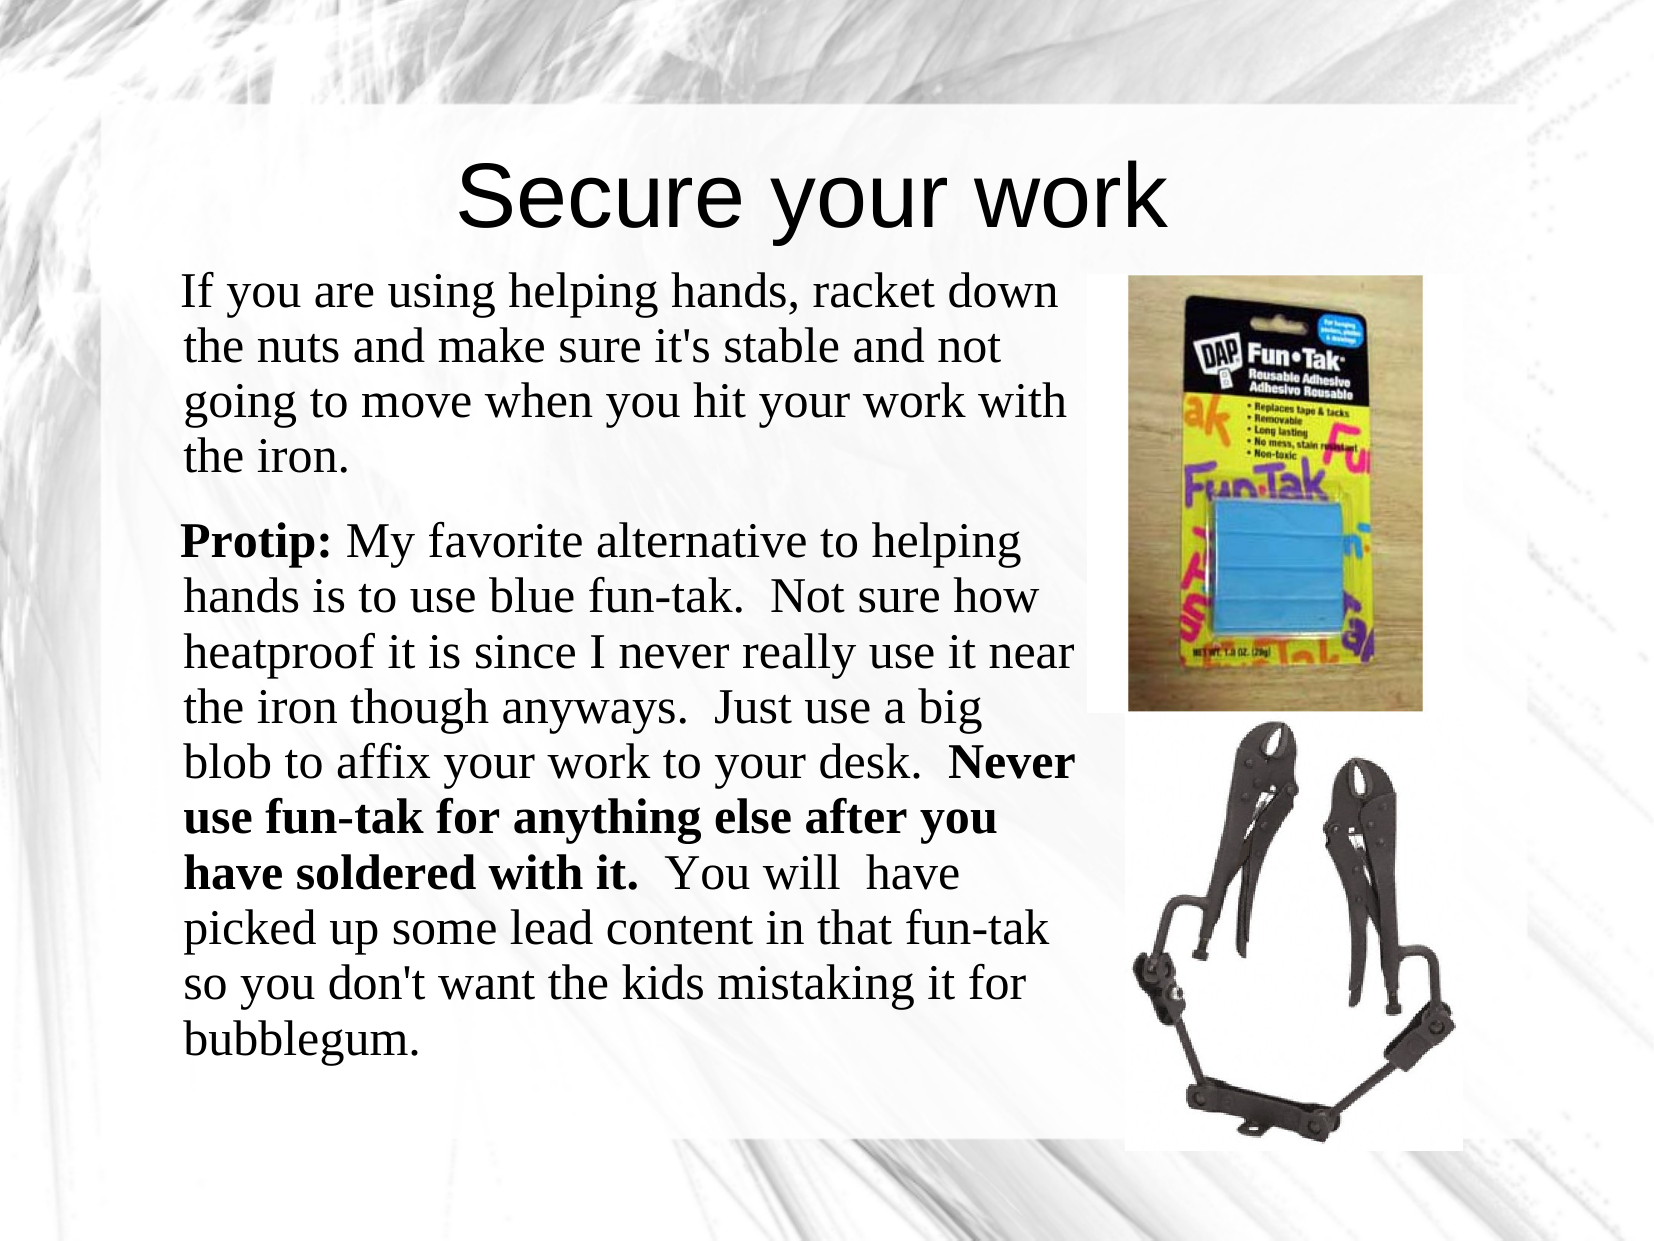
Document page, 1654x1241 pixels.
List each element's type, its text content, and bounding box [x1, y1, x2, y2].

picture [0, 0, 1654, 1241]
list If you are using helping hands, racket down the nuts and make sure it's stable and not going to move when you hit your work with the iron. Protip: My favorite alternative to helping hands is to use blue fun-tak. Not sure how heatproof it is since I never really use it near the iron though anyways. Just use a big blob to affix your work to your desk. Never use fun-tak for anything else after you have soldered with it. You will have picked up some lead content in that fun-tak so you don't want the kids mistaking it for bubblegum. [112, 262, 1082, 1068]
title Secure your work [118, 119, 1506, 273]
